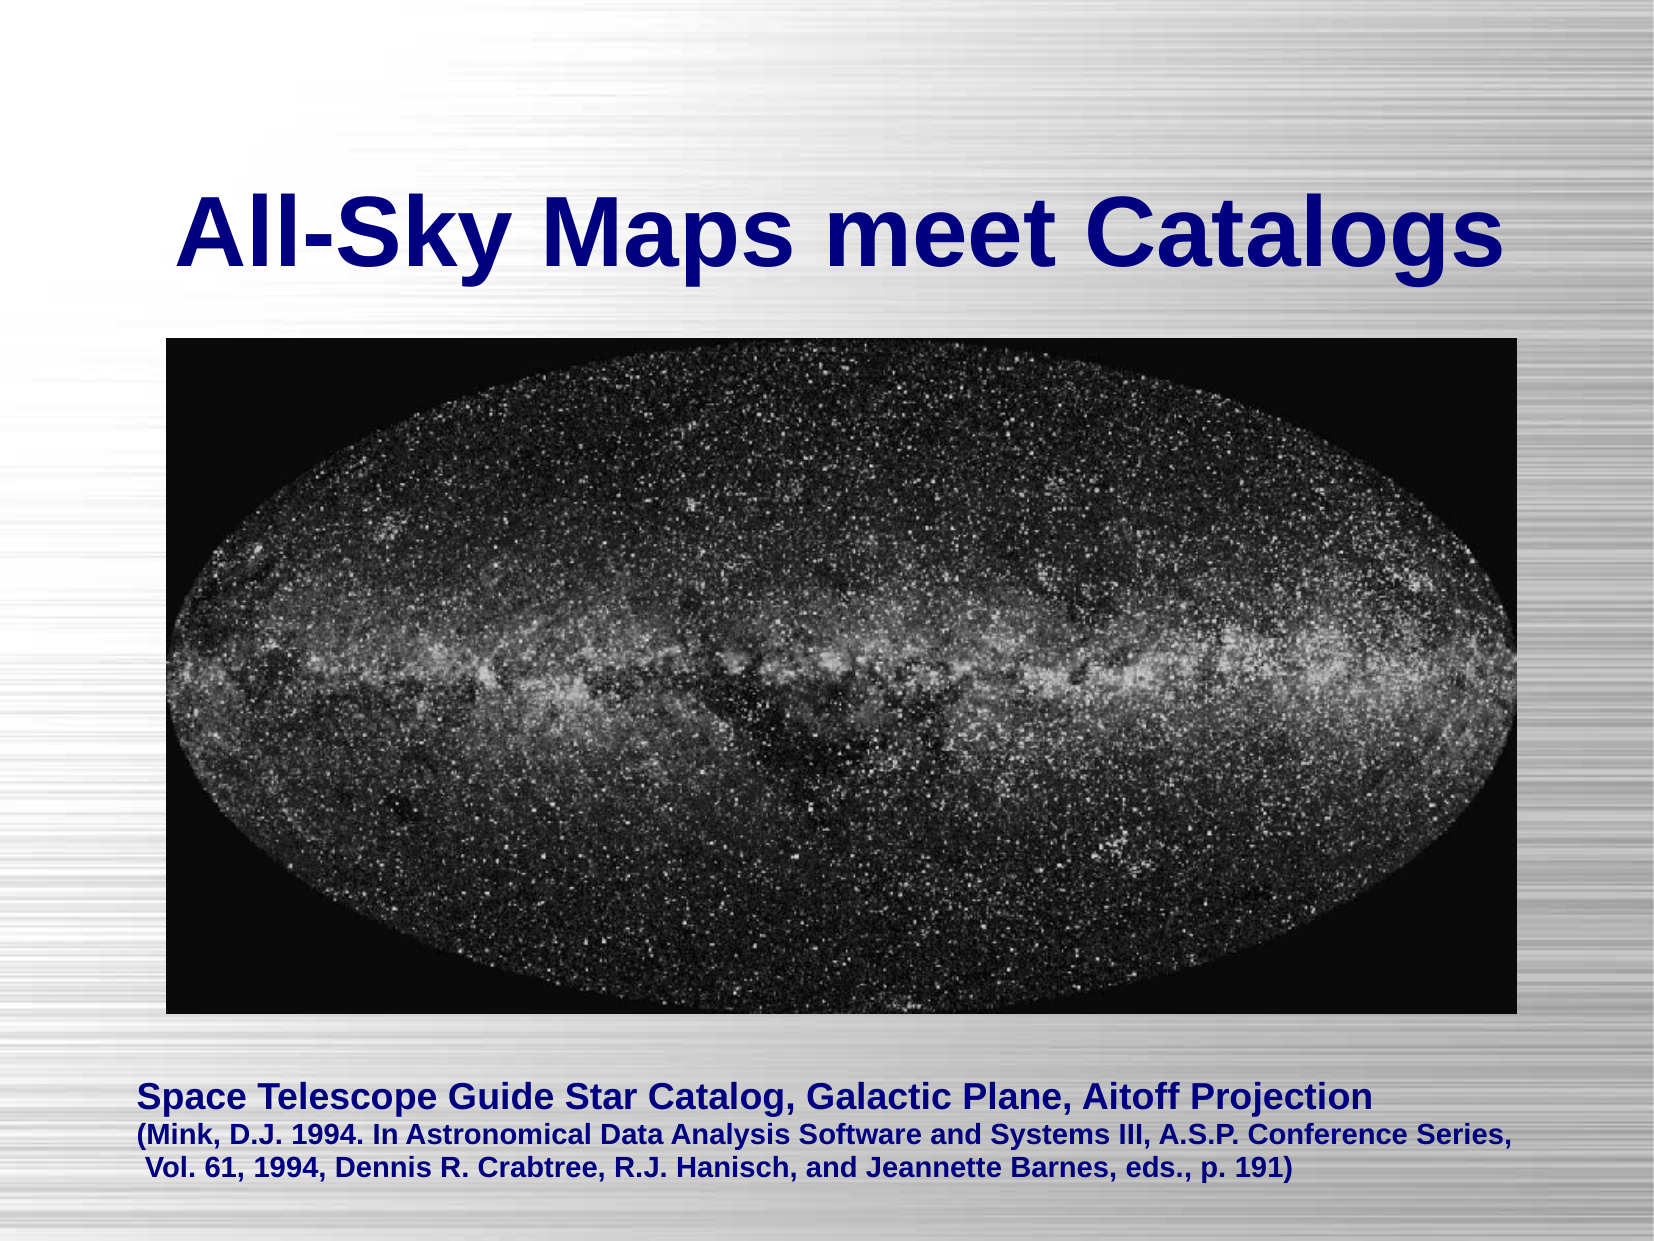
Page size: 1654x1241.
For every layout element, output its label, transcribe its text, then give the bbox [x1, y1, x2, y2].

picture [0, 0, 1654, 1241]
text_box Space Telescope Guide Star Catalog, Galactic Plane, Aitoff Projection (Mink, D.J. 1994. In Astronomical Data Analysis Software and Systems III, A.S.P. Conference Series, Vol. 61, 1994, Dennis R. Crabtree, R.J. Hanisch, and Jeannette Barnes, eds., p. 191) [121, 1068, 1532, 1194]
text_box All-Sky Maps meet Catalogs [29, 168, 1625, 296]
